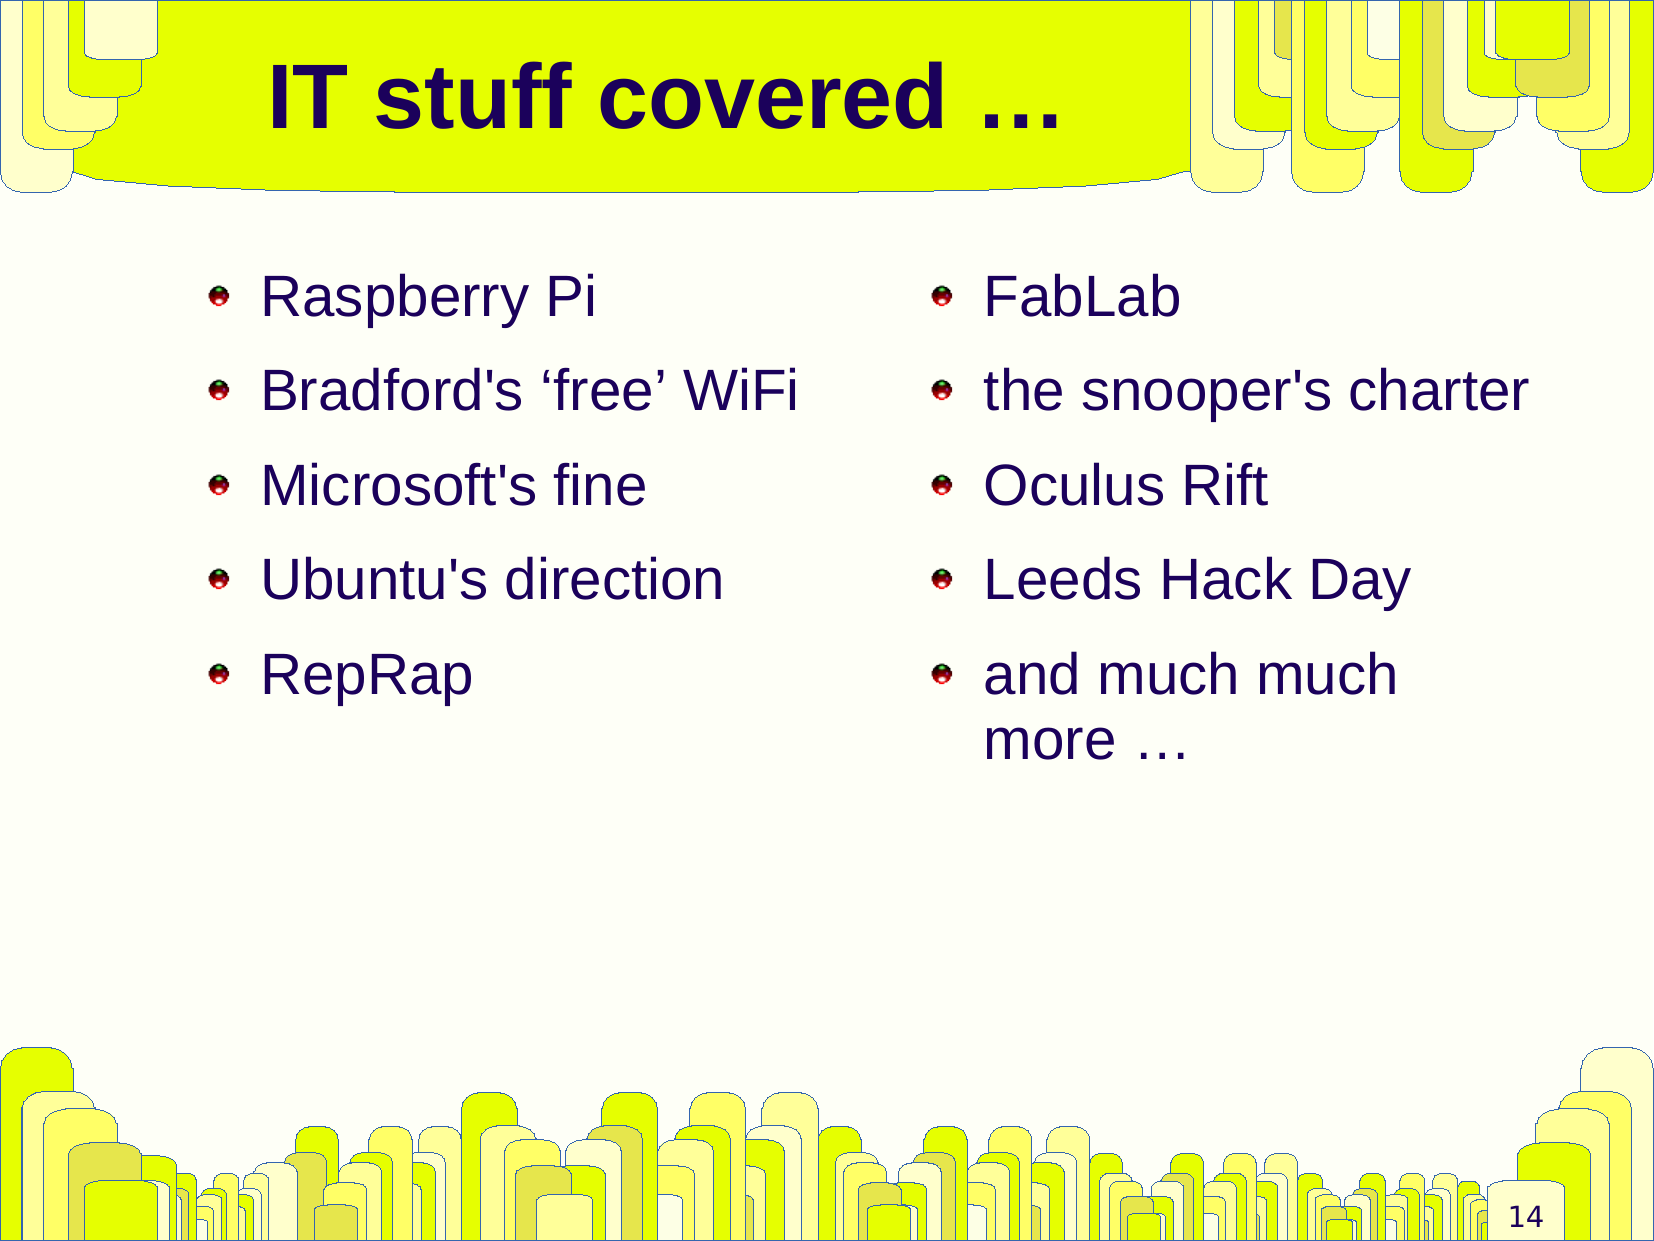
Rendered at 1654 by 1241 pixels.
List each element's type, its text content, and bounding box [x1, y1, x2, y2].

list FabLab the snooper's charter Oculus Rift Leeds Hack Day and much much more … [842, 263, 1532, 983]
list Raspberry Pi Bradford's ‘free’ WiFi Microsoft's fine Ubuntu's direction RepRap [118, 263, 808, 983]
title IT stuff covered … [176, 22, 1158, 172]
